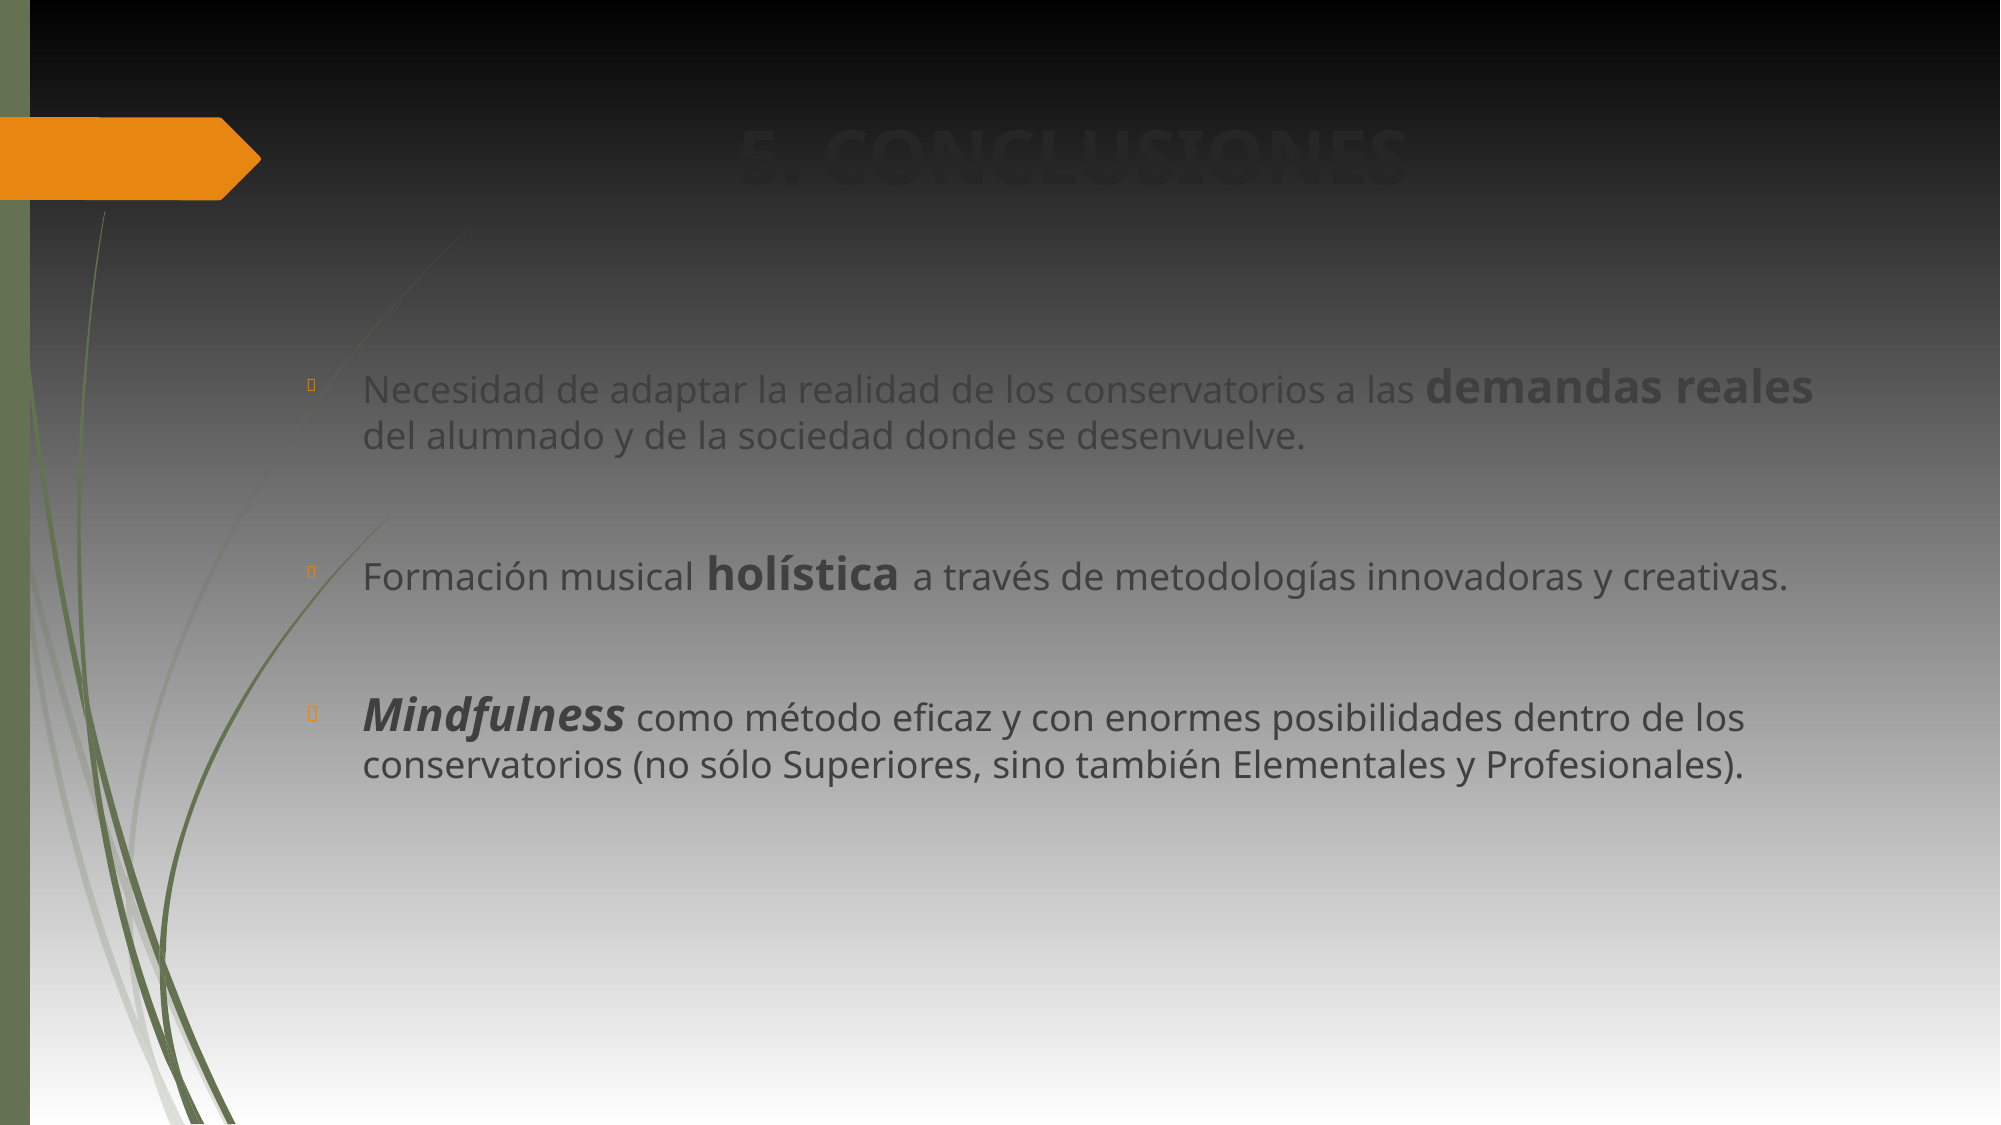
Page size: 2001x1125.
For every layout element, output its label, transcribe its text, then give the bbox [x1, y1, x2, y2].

title 5. CONCLUSIONES [261, 102, 1888, 313]
list Necesidad de adaptar la realidad de los conservatorios a las demandas reales del alumnado y de la sociedad donde se desenvuelve. Formación musical holística a través de metodologías innovadoras y creativas. Mindfulness como método eficaz y con enormes posibilidades dentro de los conservatorios (no sólo Superiores, sino también Elementales y Profesionales). [291, 350, 1888, 999]
